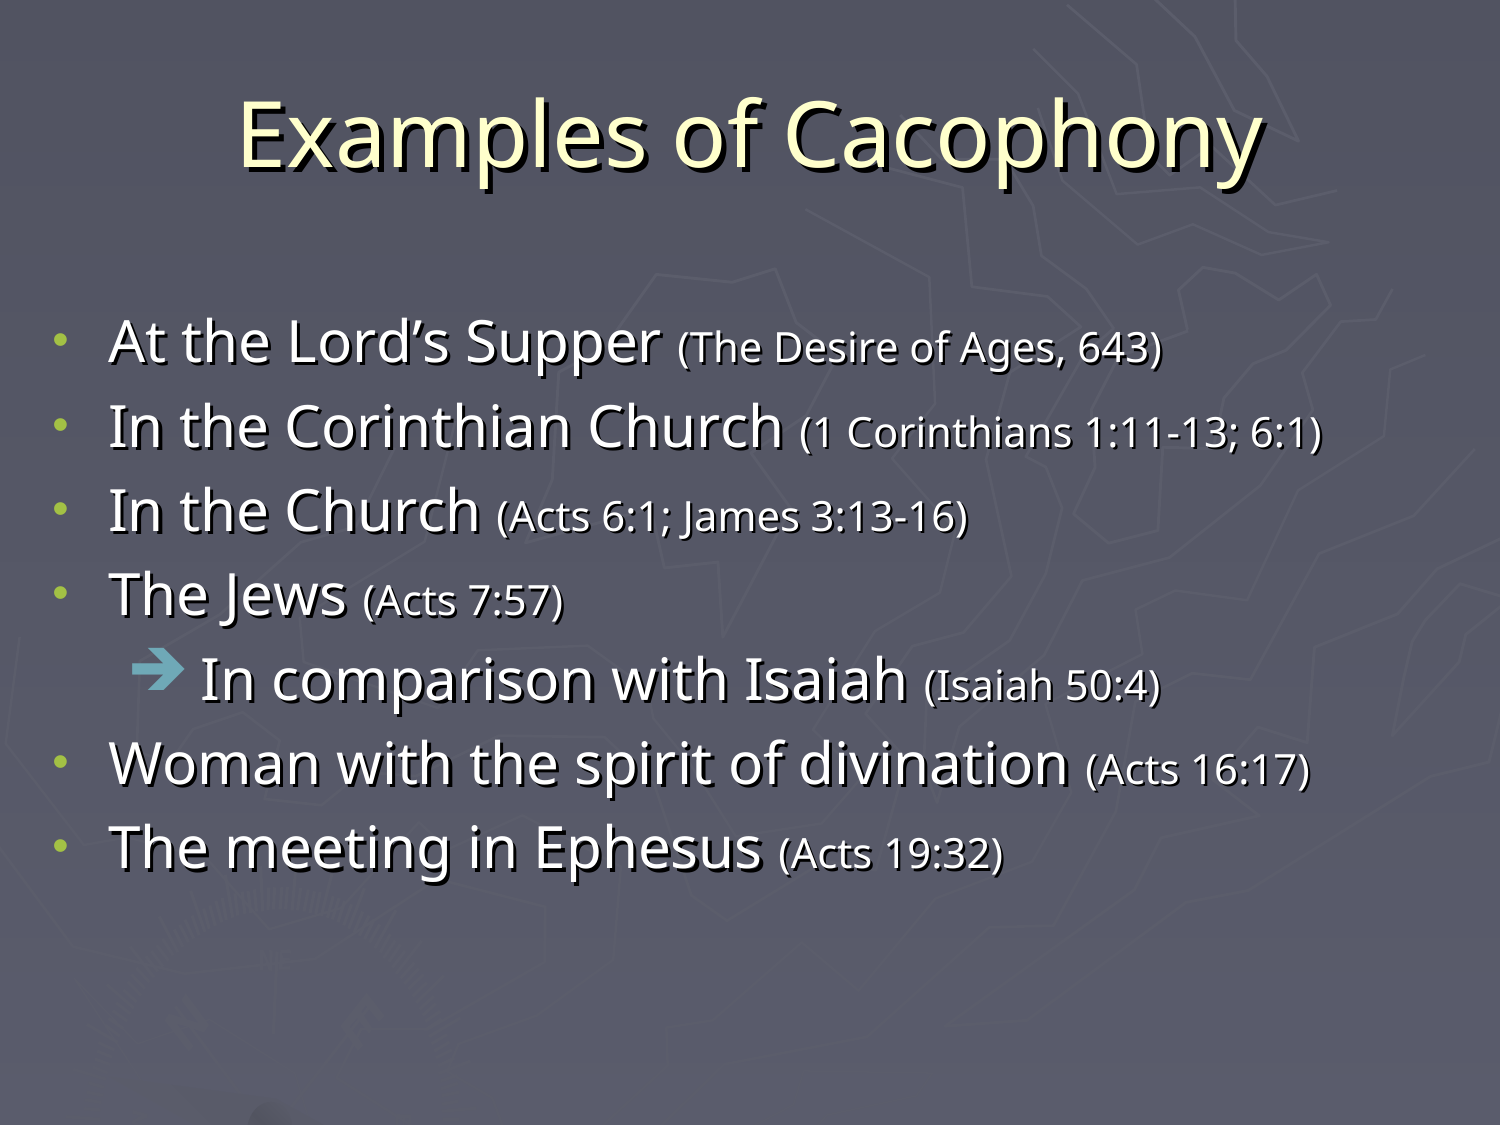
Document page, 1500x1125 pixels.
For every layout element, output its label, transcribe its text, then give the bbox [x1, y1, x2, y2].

list At the Lord’s Supper (The Desire of Ages, 643) In the Corinthian Church (1 Corinthians 1:11-13; 6:1) In the Church (Acts 6:1; James 3:13-16) The Jews (Acts 7:57) In comparison with Isaiah (Isaiah 50:4) Woman with the spirit of divination (Acts 16:17) The meeting in Ephesus (Acts 19:32) [37, 296, 1500, 1035]
title Examples of Cacophony [49, 37, 1451, 225]
